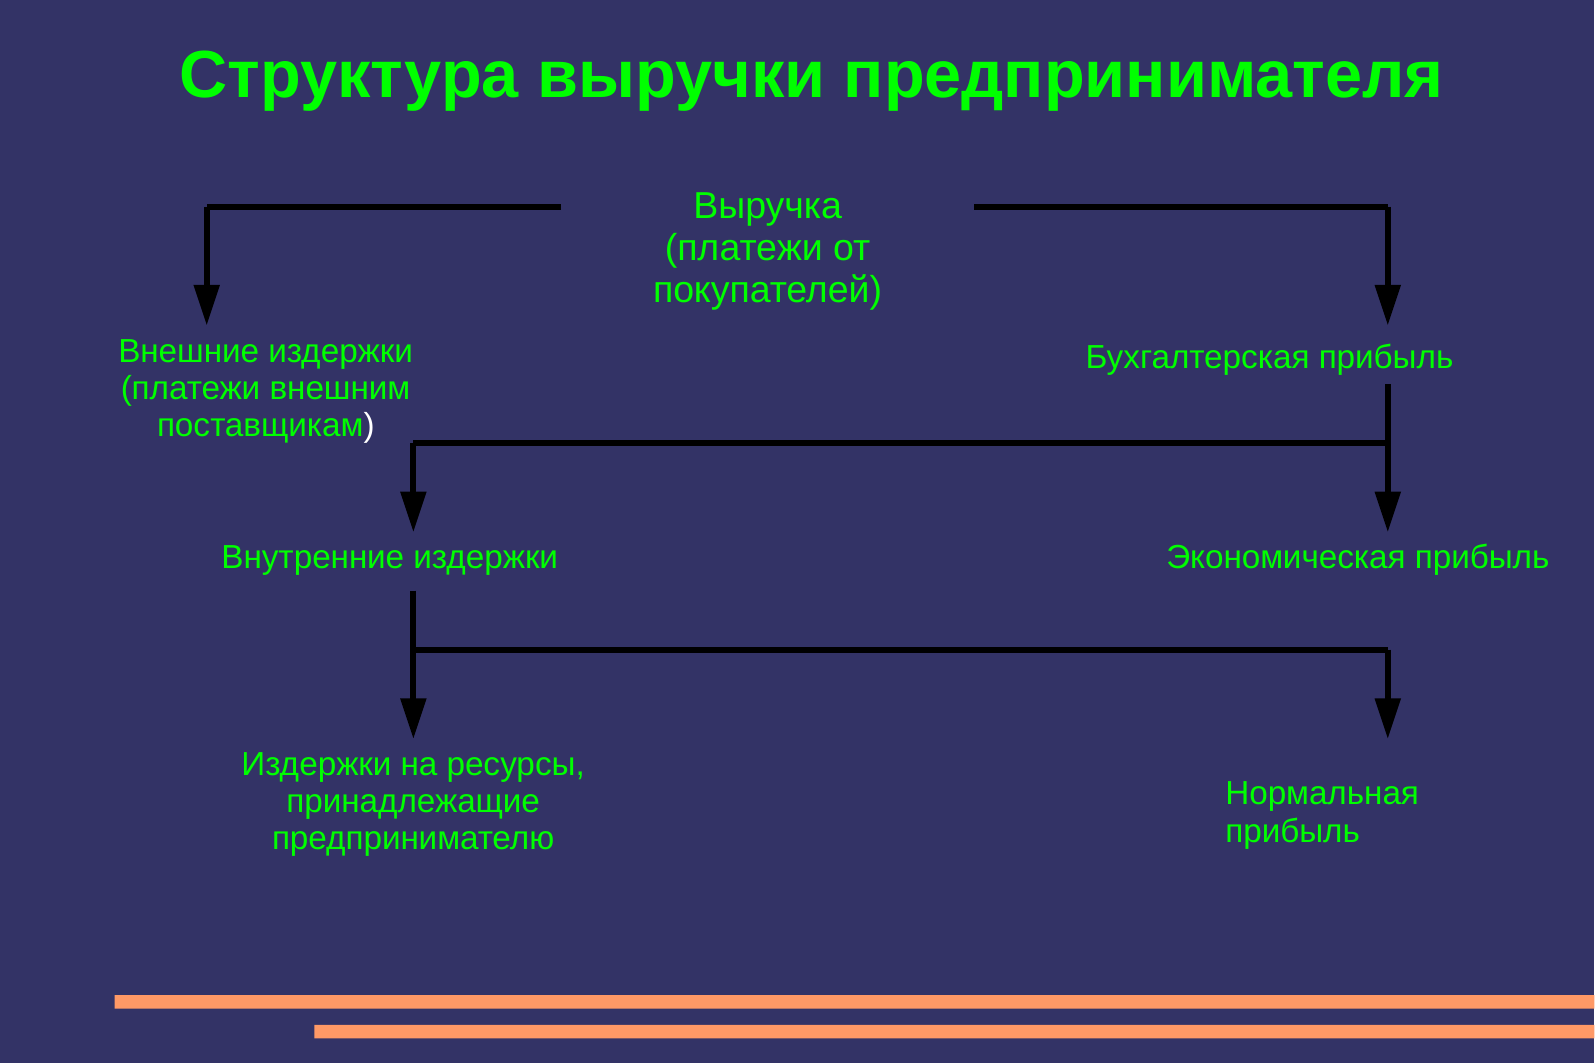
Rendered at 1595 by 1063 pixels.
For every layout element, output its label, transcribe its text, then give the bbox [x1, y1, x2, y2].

text_box Структура выручки предпринимателя [88, 29, 1536, 120]
text_box Бухгалтерская прибыль [1033, 331, 1506, 383]
text_box Экономическая прибыль [1151, 531, 1595, 584]
text_box Внутренние издержки [206, 531, 650, 584]
text_box Издержки на ресурсы, принадлежащие предпринимателю [177, 738, 650, 865]
text_box Нормальная прибыль [1210, 767, 1565, 857]
text_box Внешние издержки (платежи внешним поставщикам) [29, 324, 502, 451]
text_box Выручка (платежи от покупателей) [590, 177, 945, 318]
